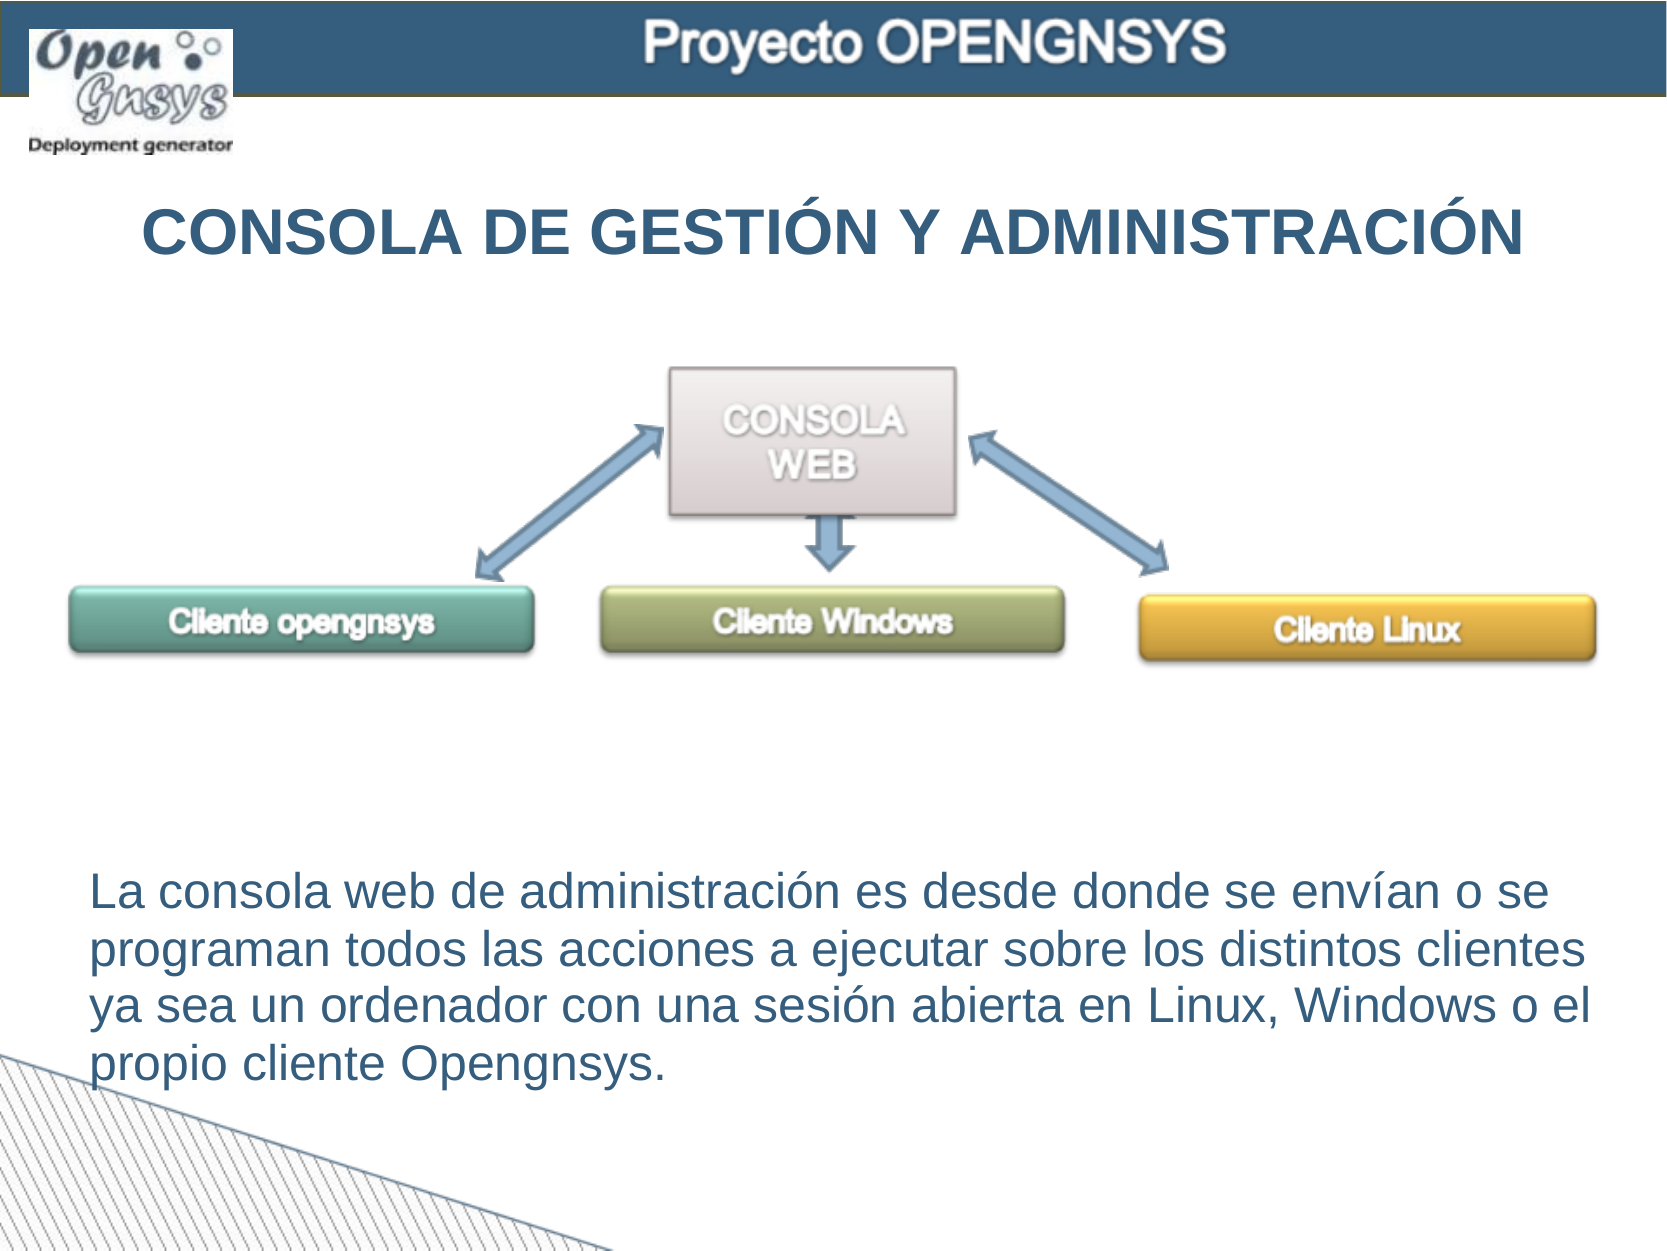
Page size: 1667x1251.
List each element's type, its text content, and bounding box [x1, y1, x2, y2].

text_box CONSOLA DE GESTIÓN Y ADMINISTRACIÓN [7, 195, 1660, 270]
picture [0, 0, 1667, 1251]
text_box La consola web de administración es desde donde se envían o se programan todos las acciones a ejecutar sobre los distintos clientes ya sea un ordenador con una sesión abierta en Linux, Windows o el propio cliente Opengnsys. [89, 863, 1594, 1092]
